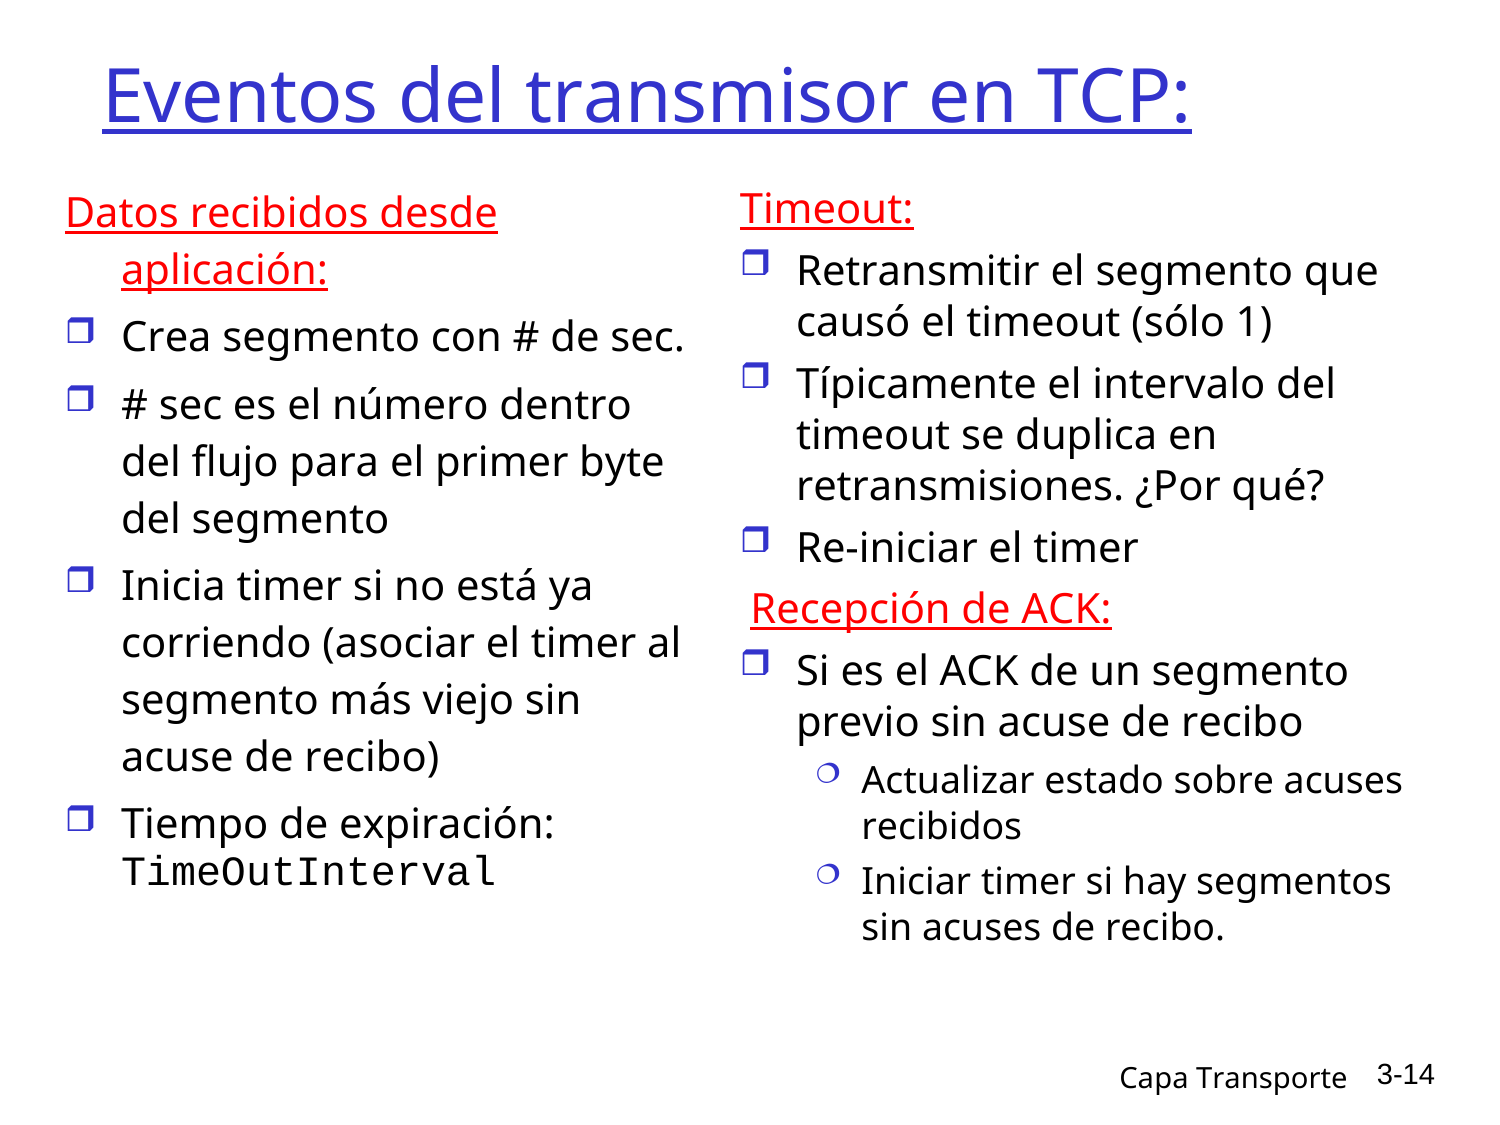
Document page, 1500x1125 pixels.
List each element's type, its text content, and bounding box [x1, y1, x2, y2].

list Timeout: Retransmitir el segmento que causó el timeout (sólo 1) Típicamente el intervalo del timeout se duplica en retransmisiones. ¿Por qué? Re-iniciar el timer Recepción de ACK: Si es el ACK de un segmento previo sin acuse de recibo Actualizar estado sobre acuses recibidos Iniciar timer si hay segmentos sin acuses de recibo. [724, 174, 1463, 1013]
list Datos recibidos desde aplicación: Crea segmento con # de sec. # sec es el número dentro del flujo para el primer byte del segmento Inicia timer si no está ya corriendo (asociar el timer al segmento más viejo sin acuse de recibo) Tiempo de expiración: TimeOutInterval [50, 174, 713, 1063]
title Eventos del transmisor en TCP: [87, 0, 1426, 188]
